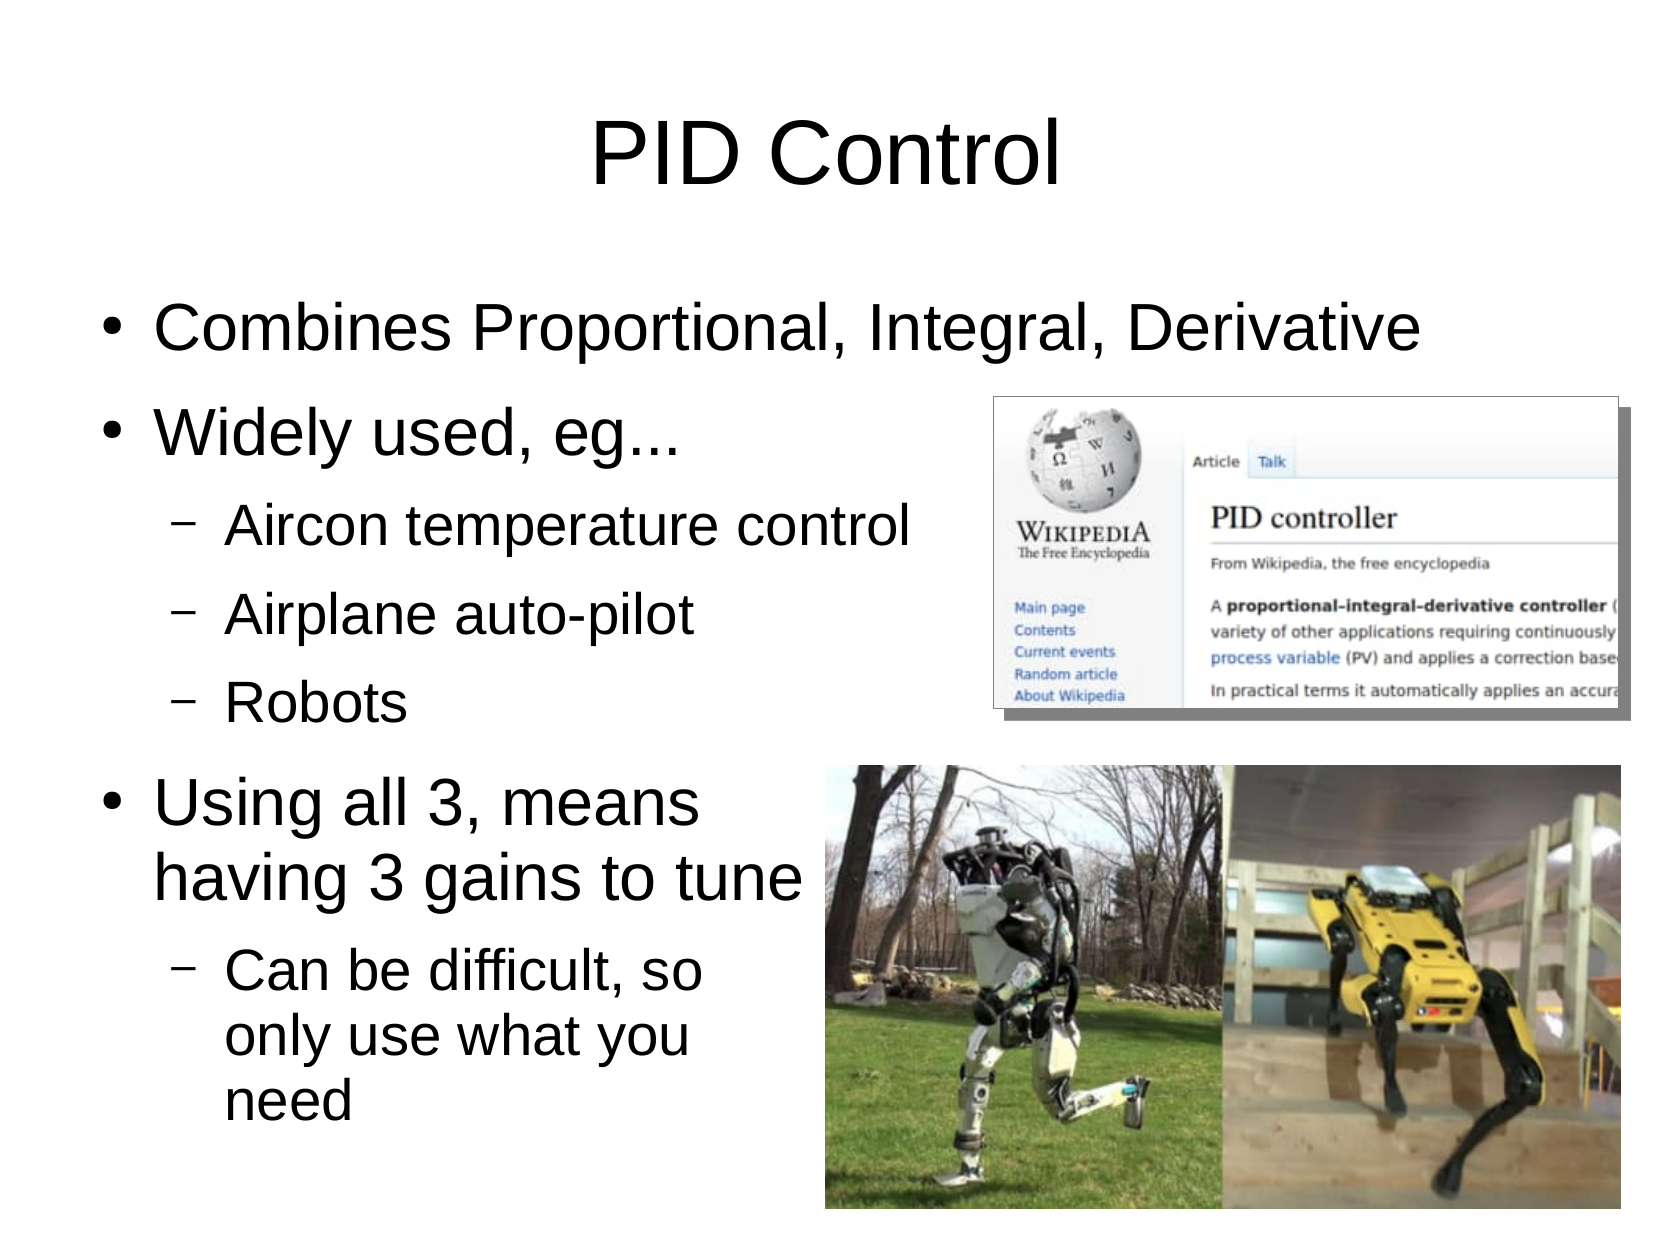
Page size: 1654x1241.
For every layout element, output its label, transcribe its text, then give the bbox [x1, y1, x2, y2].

picture [825, 765, 1621, 1209]
title PID Control [82, 49, 1571, 257]
list Combines Proportional, Integral, Derivative Widely used, eg... Aircon temperature control Airplane auto-pilot Robots Using all 3, means having 3 gains to tune Can be difficult, so only use what you need [82, 290, 1571, 1146]
picture [993, 396, 1619, 709]
